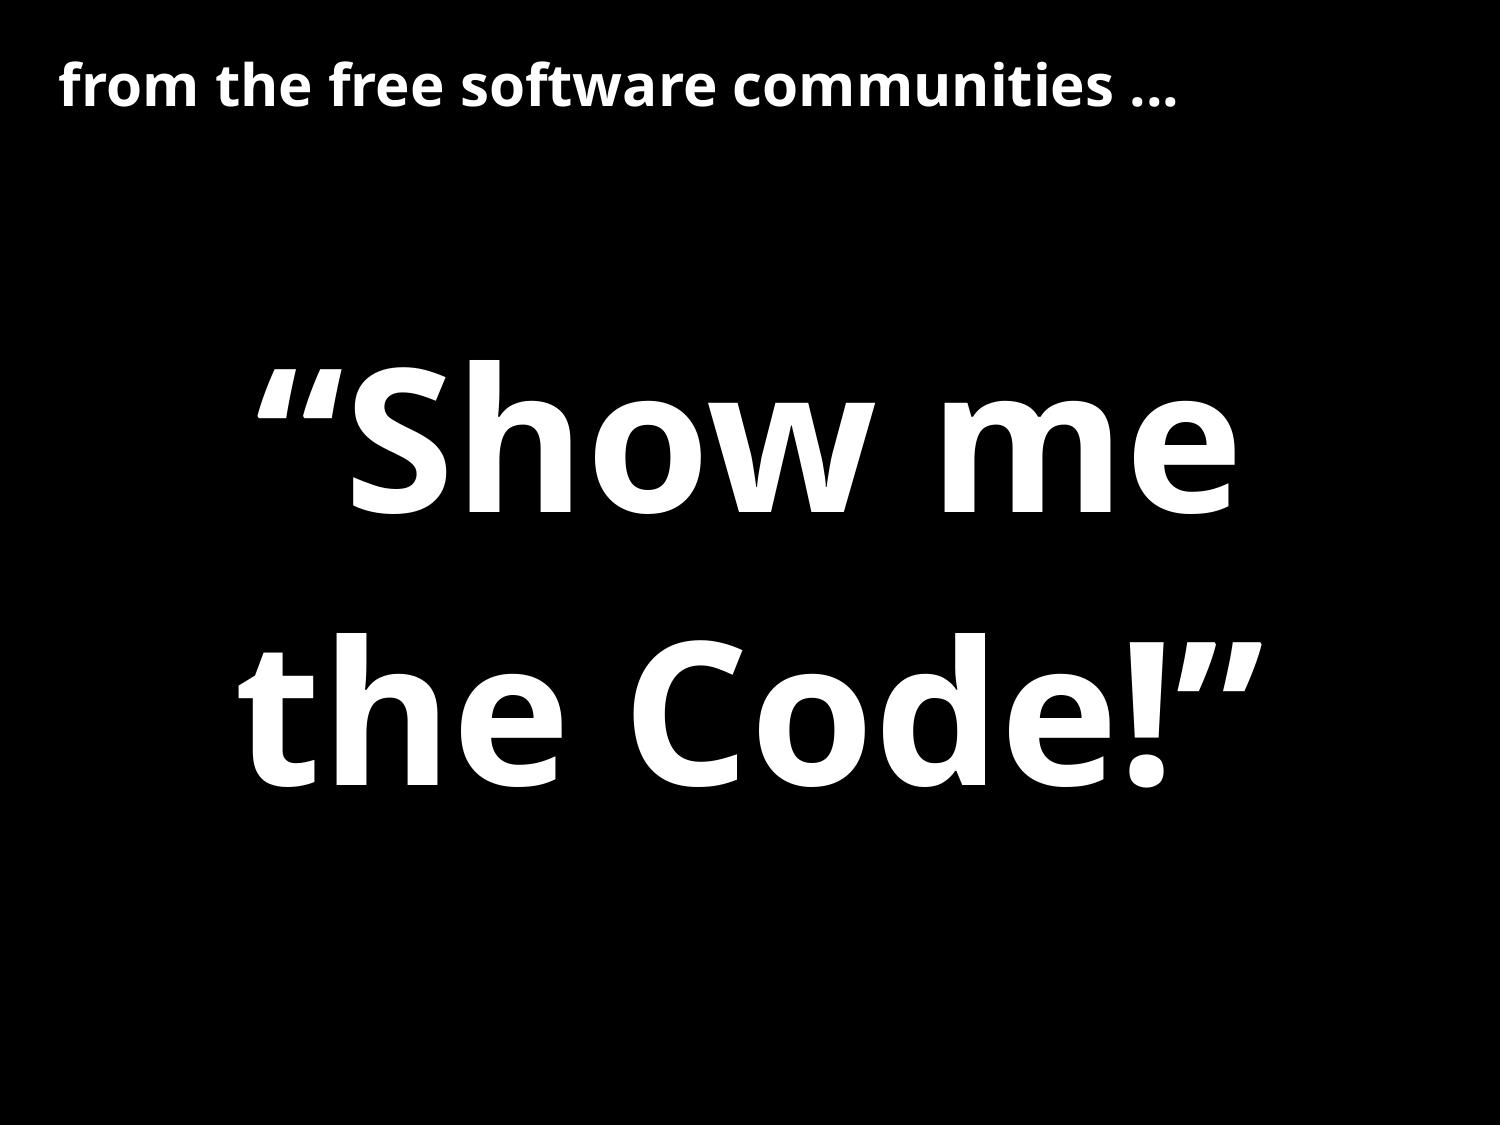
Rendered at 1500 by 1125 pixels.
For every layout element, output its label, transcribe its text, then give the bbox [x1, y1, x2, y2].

text_box from the free software communities ... [59, 50, 1261, 119]
title “Show me the Code!” [75, 44, 1425, 1099]
